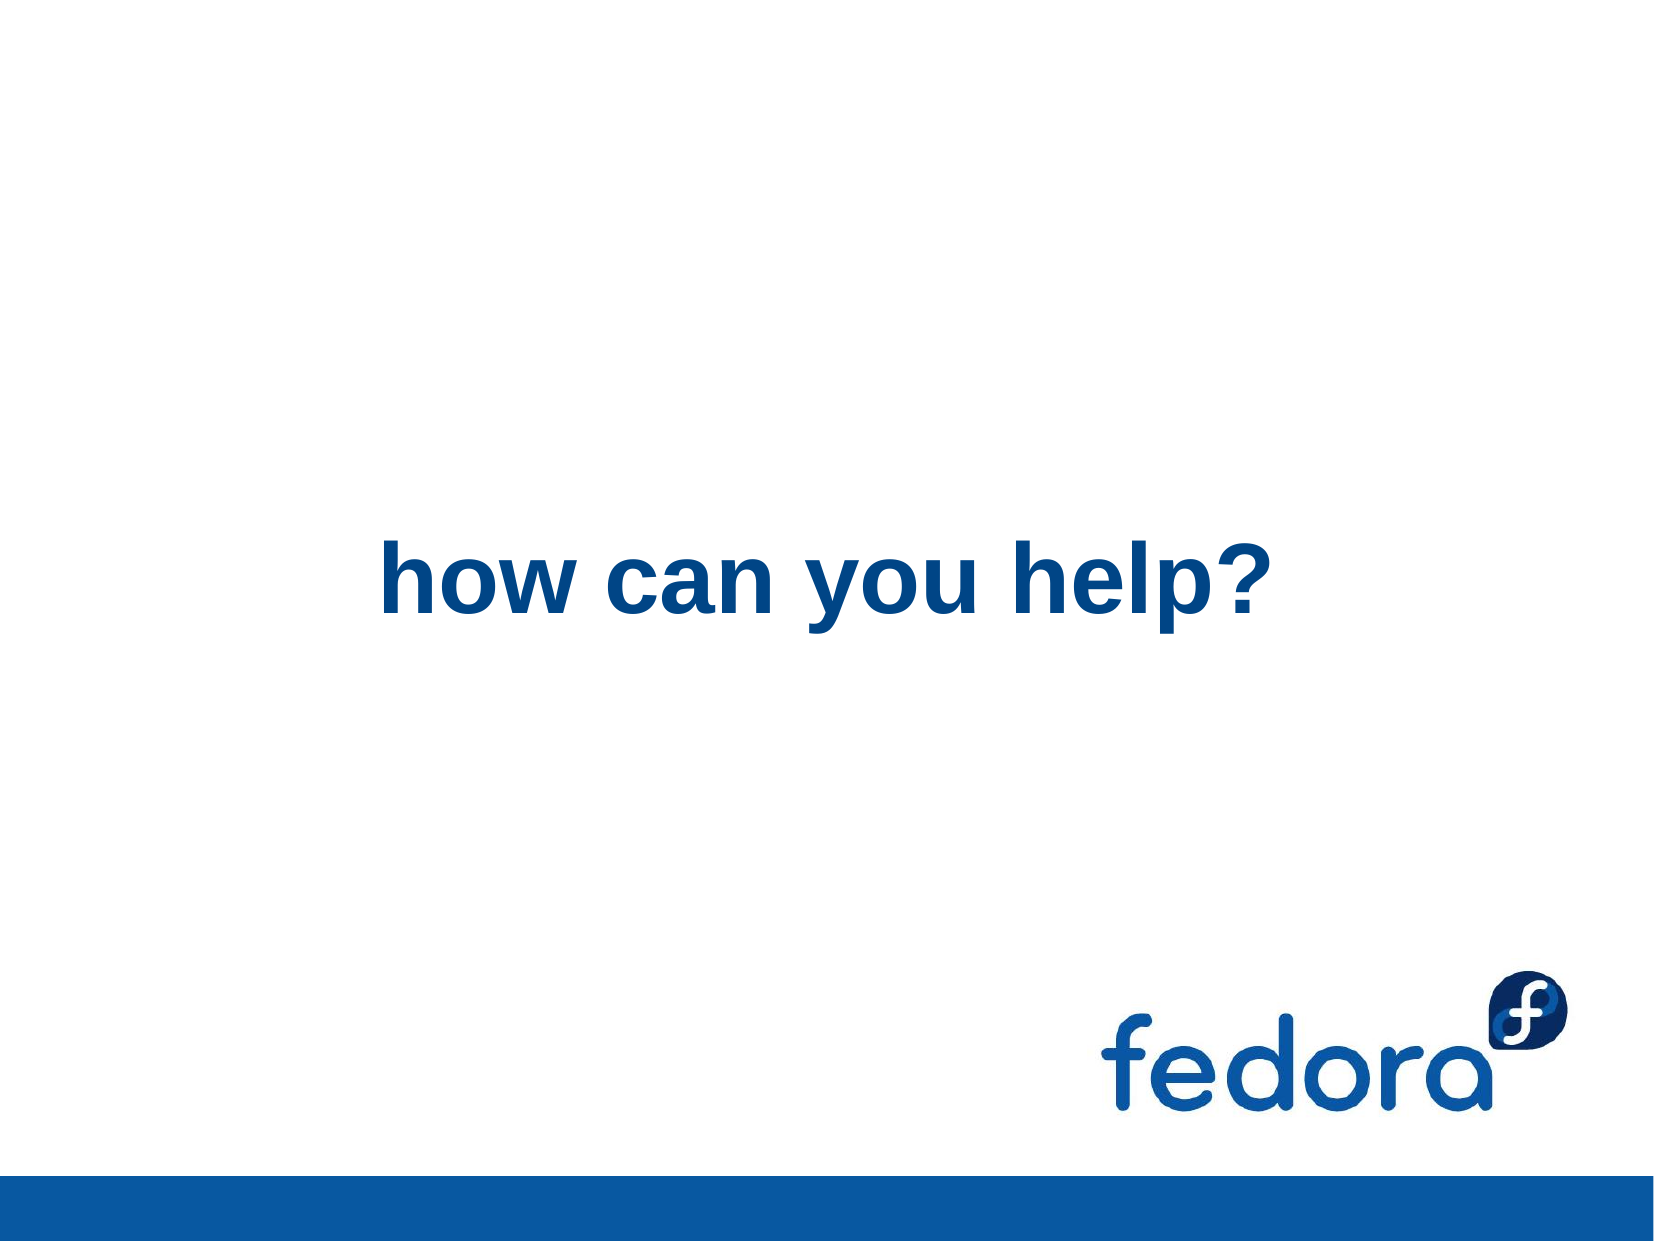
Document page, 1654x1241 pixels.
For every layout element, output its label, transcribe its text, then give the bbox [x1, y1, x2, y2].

title how can you help? [82, 49, 1571, 1109]
picture [0, 1176, 1654, 1241]
picture [1087, 958, 1576, 1125]
